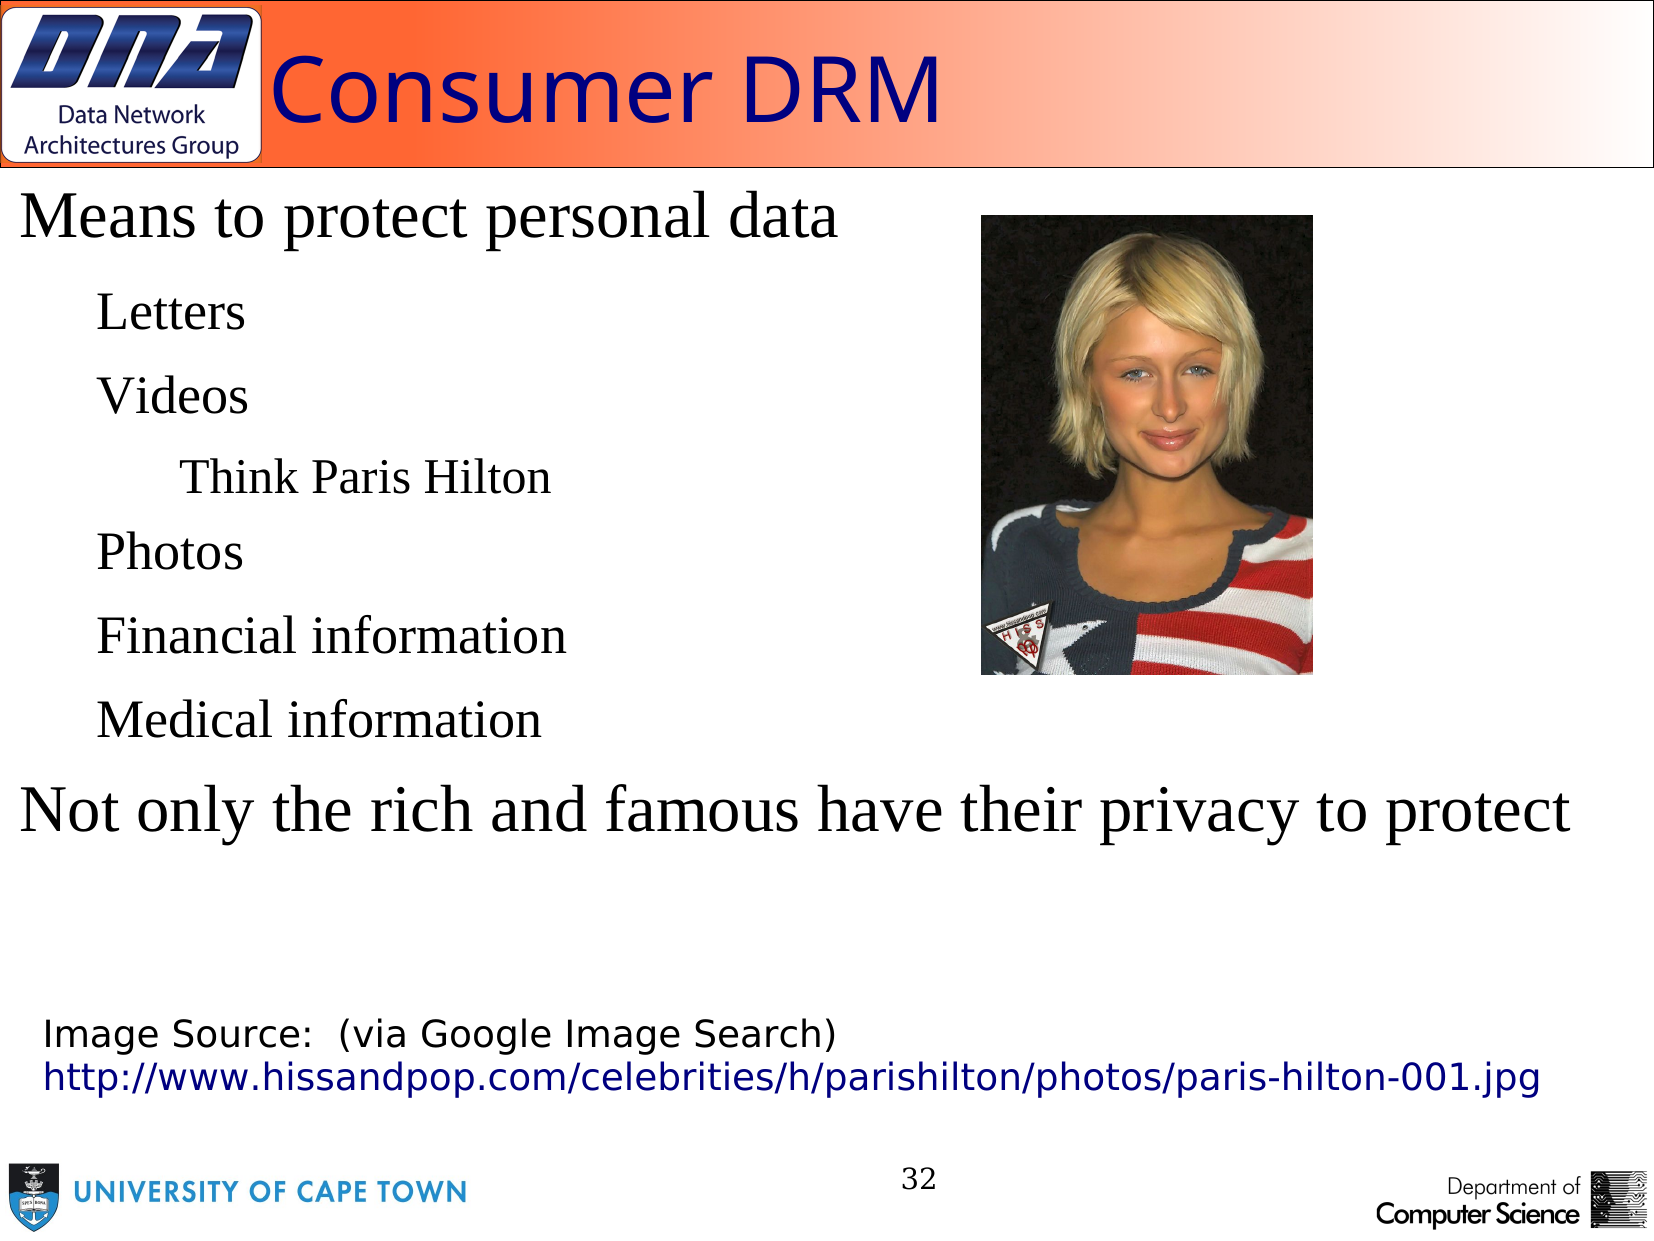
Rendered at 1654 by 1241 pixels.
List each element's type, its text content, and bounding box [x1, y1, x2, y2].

picture [1368, 1159, 1654, 1235]
title Consumer DRM [268, 19, 1654, 155]
picture [981, 215, 1313, 676]
picture [0, 5, 262, 163]
text_box Image Source: (via Google Image Search) http://www.hissandpop.com/celebrities/h/parishilton/photos/paris-hilton-001.jpg [27, 1005, 1607, 1108]
picture [5, 1159, 479, 1235]
list Means to protect personal data Letters Videos Think Paris Hilton Photos Financial information Medical information Not only the rich and famous have their privacy to protect [2, 177, 1654, 1138]
